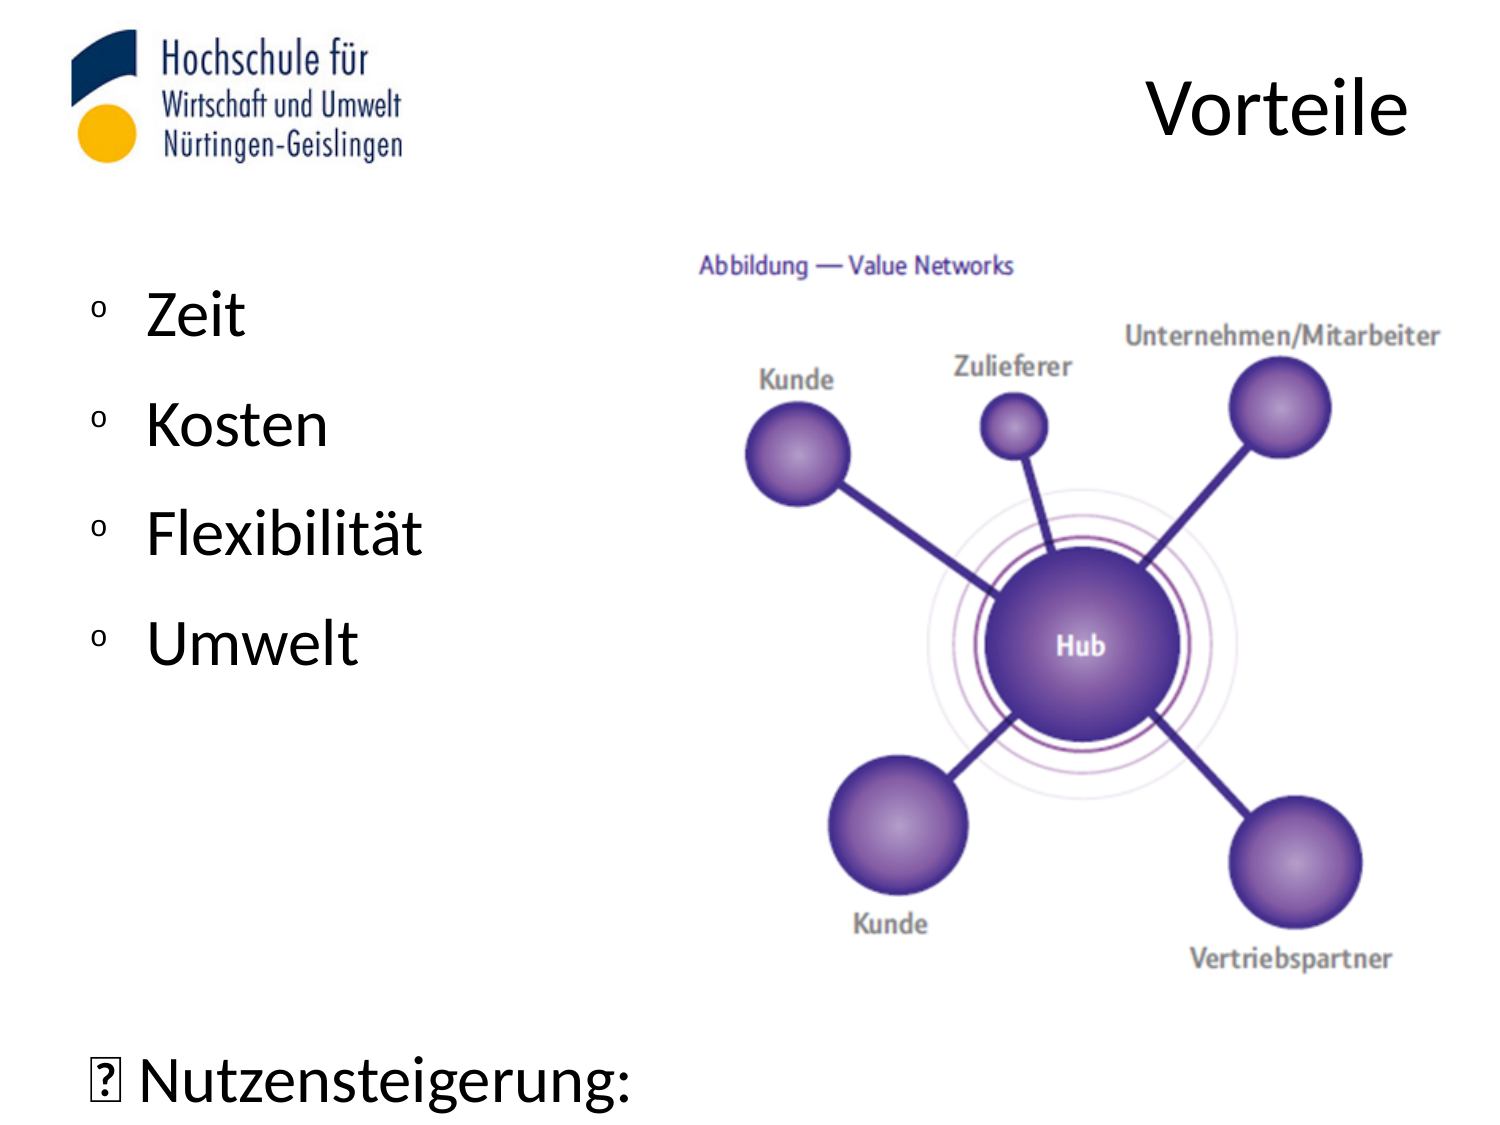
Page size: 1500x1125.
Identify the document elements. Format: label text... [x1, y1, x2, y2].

picture [679, 243, 1455, 986]
list Zeit Kosten Flexibilität Umwelt  Nutzensteigerung: [75, 262, 1425, 1005]
picture [3, 19, 472, 176]
title Vorteile [75, 45, 1425, 233]
